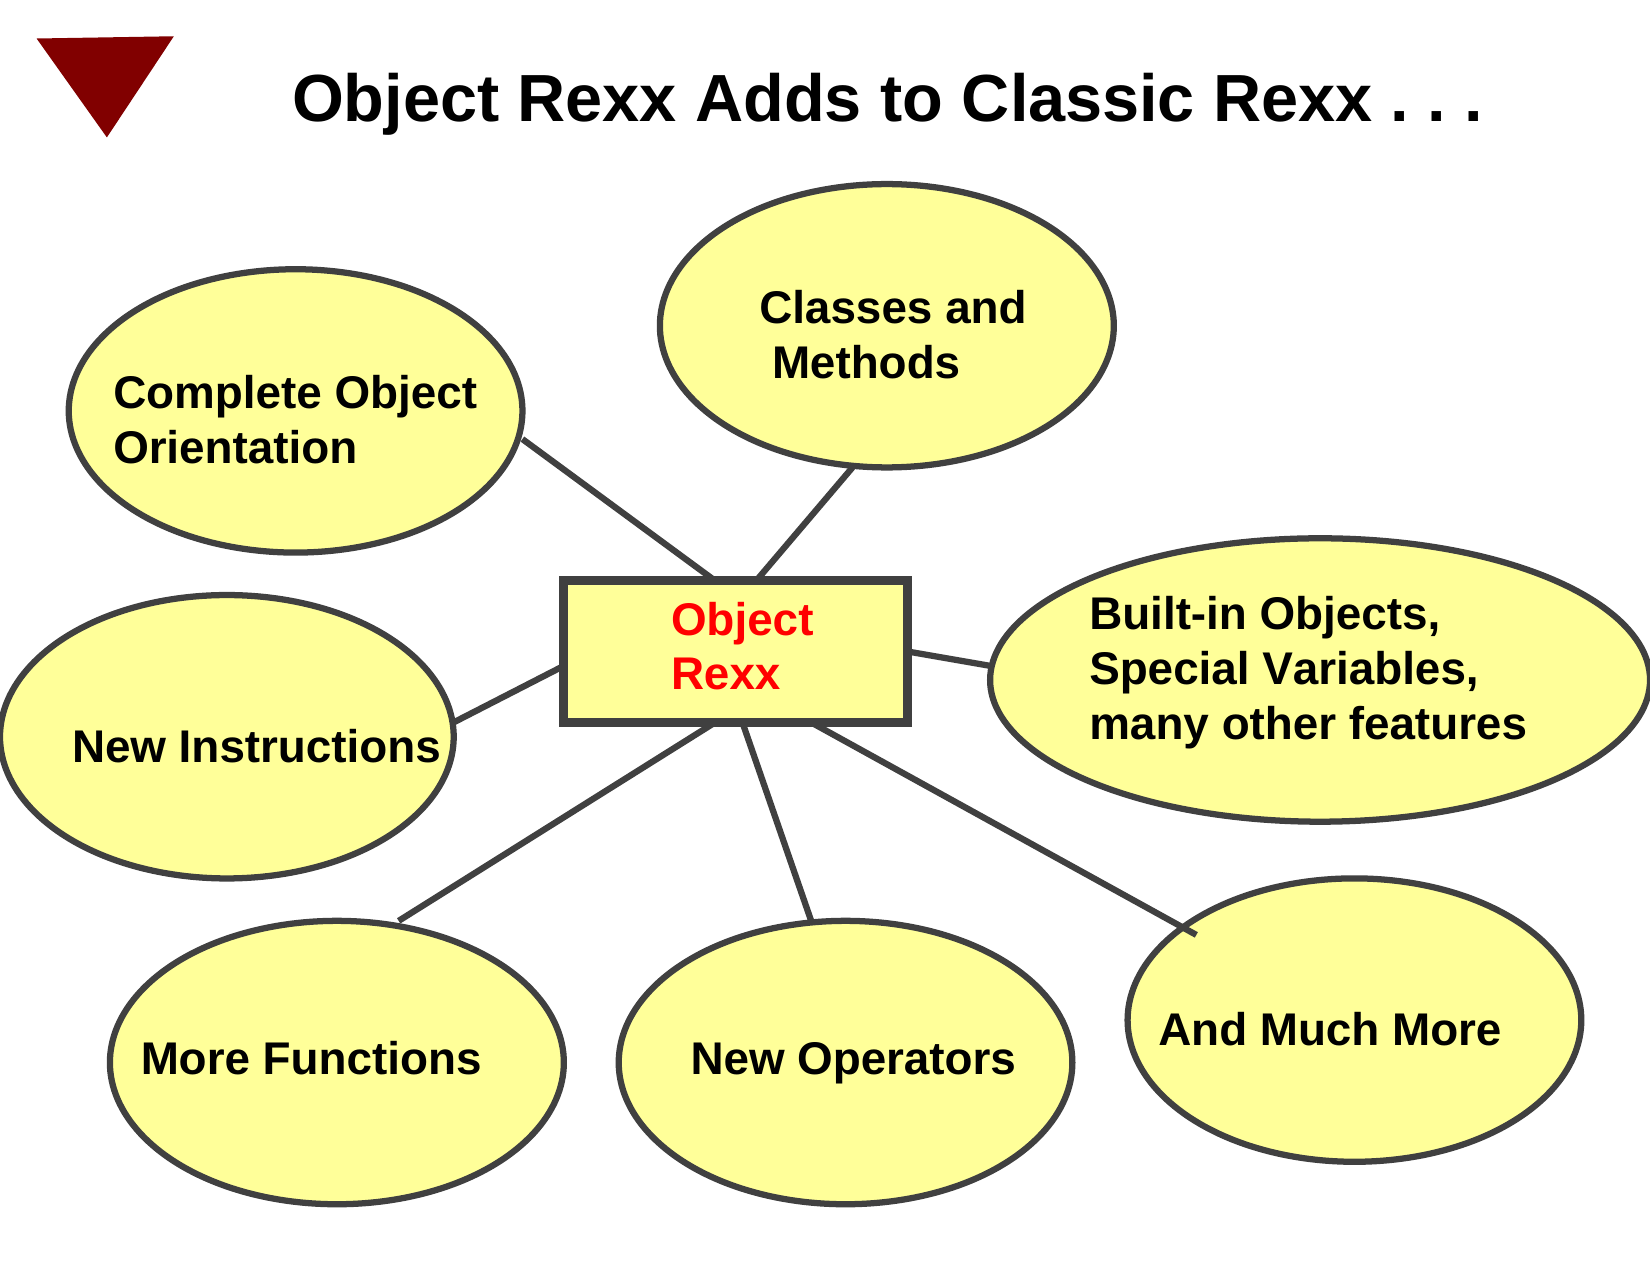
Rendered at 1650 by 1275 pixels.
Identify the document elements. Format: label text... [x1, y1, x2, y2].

text_box Classes and Methods [742, 269, 1044, 452]
text_box Complete Object Orientation [96, 354, 495, 481]
text_box [659, 184, 1114, 435]
text_box New Instructions [55, 708, 458, 781]
text_box [1127, 878, 1582, 1162]
text_box [563, 580, 908, 723]
text_box [618, 920, 1073, 1205]
text_box [98, 481, 493, 553]
text_box [36, 36, 174, 138]
text_box [68, 269, 523, 479]
text_box More Functions [124, 1020, 499, 1092]
text_box [0, 595, 449, 879]
text_box Object Rexx [577, 580, 831, 708]
text_box [109, 920, 564, 1205]
text_box Built-in Objects, Special Variables, many other features [1072, 575, 1545, 758]
text_box [783, 452, 990, 468]
text_box And Much More [1141, 991, 1532, 1064]
text_box New Operators [673, 1020, 1034, 1092]
text_box [990, 576, 1650, 822]
text_box Object Rexx Adds to Classic Rexx . . . [108, 46, 1502, 144]
text_box [1098, 538, 1542, 575]
